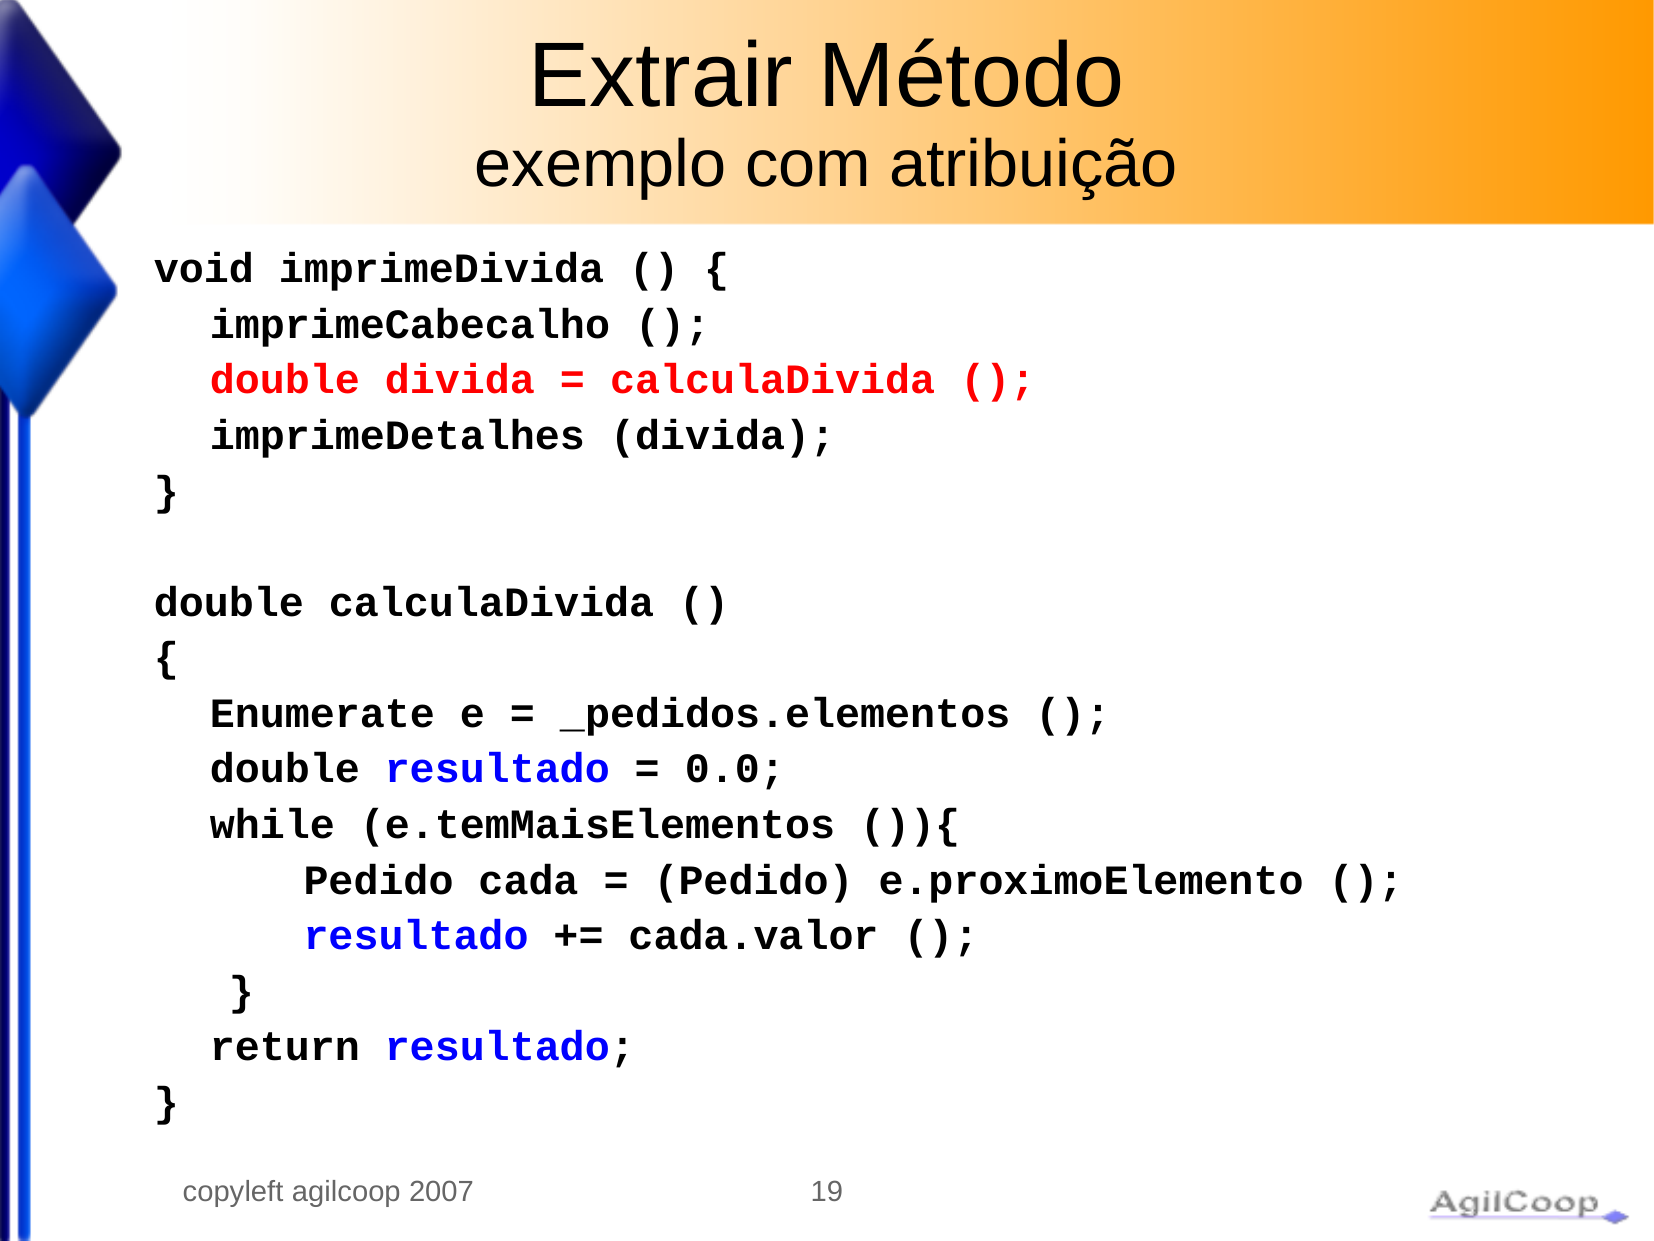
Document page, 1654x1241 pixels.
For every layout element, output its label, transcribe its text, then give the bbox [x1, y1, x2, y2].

list void imprimeDivida () { imprimeCabecalho (); double divida = calculaDivida (); imprimeDetalhes (divida); } double calculaDivida () { Enumerate e = _pedidos.elementos (); double resultado = 0.0; while (e.temMaisElementos ()){ Pedido cada = (Pedido) e.proximoElemento (); resultado += cada.valor (); } return resultado; } [138, 240, 1477, 1137]
title Extrair Método exemplo com atribuição [82, 8, 1571, 216]
picture [0, 0, 1654, 1241]
